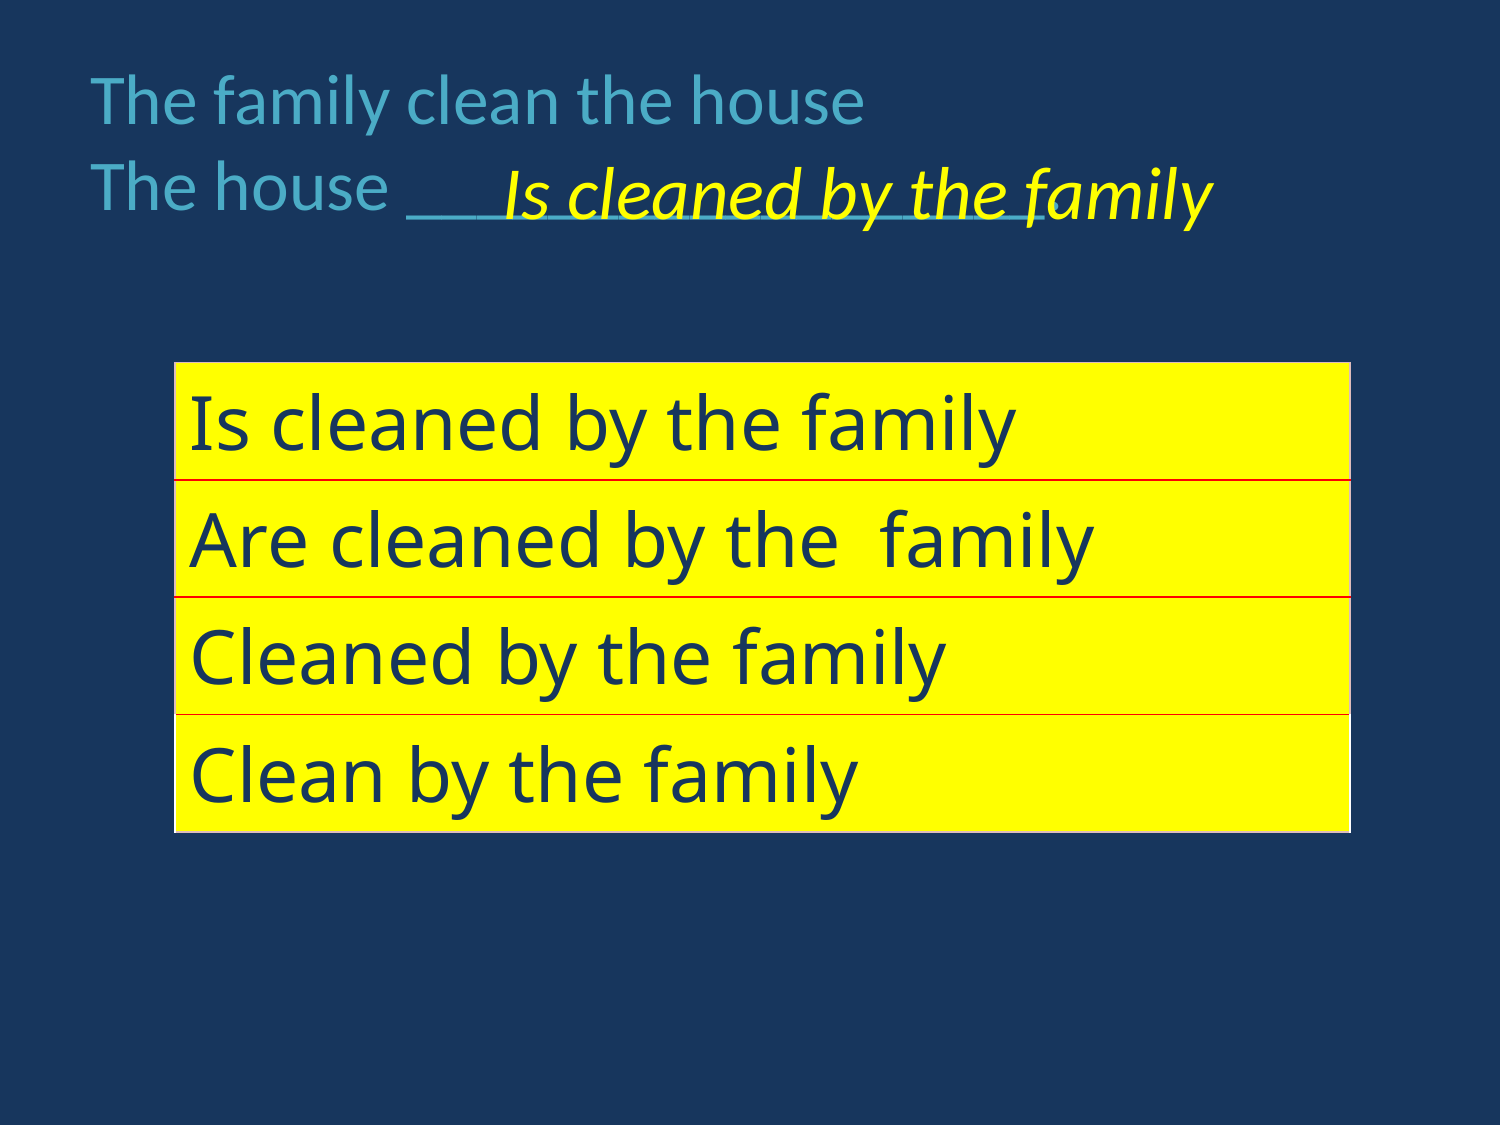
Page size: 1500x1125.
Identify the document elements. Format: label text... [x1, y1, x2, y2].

text_box Is cleaned by the family [487, 137, 1228, 243]
table_header Is cleaned by the family [176, 363, 1349, 479]
table_cell Cleaned by the family [176, 598, 1349, 714]
table_cell Clean by the family [176, 715, 1349, 831]
title The family clean the house The house __________________. [75, 45, 1425, 233]
table_cell Are cleaned by the family [176, 481, 1349, 596]
